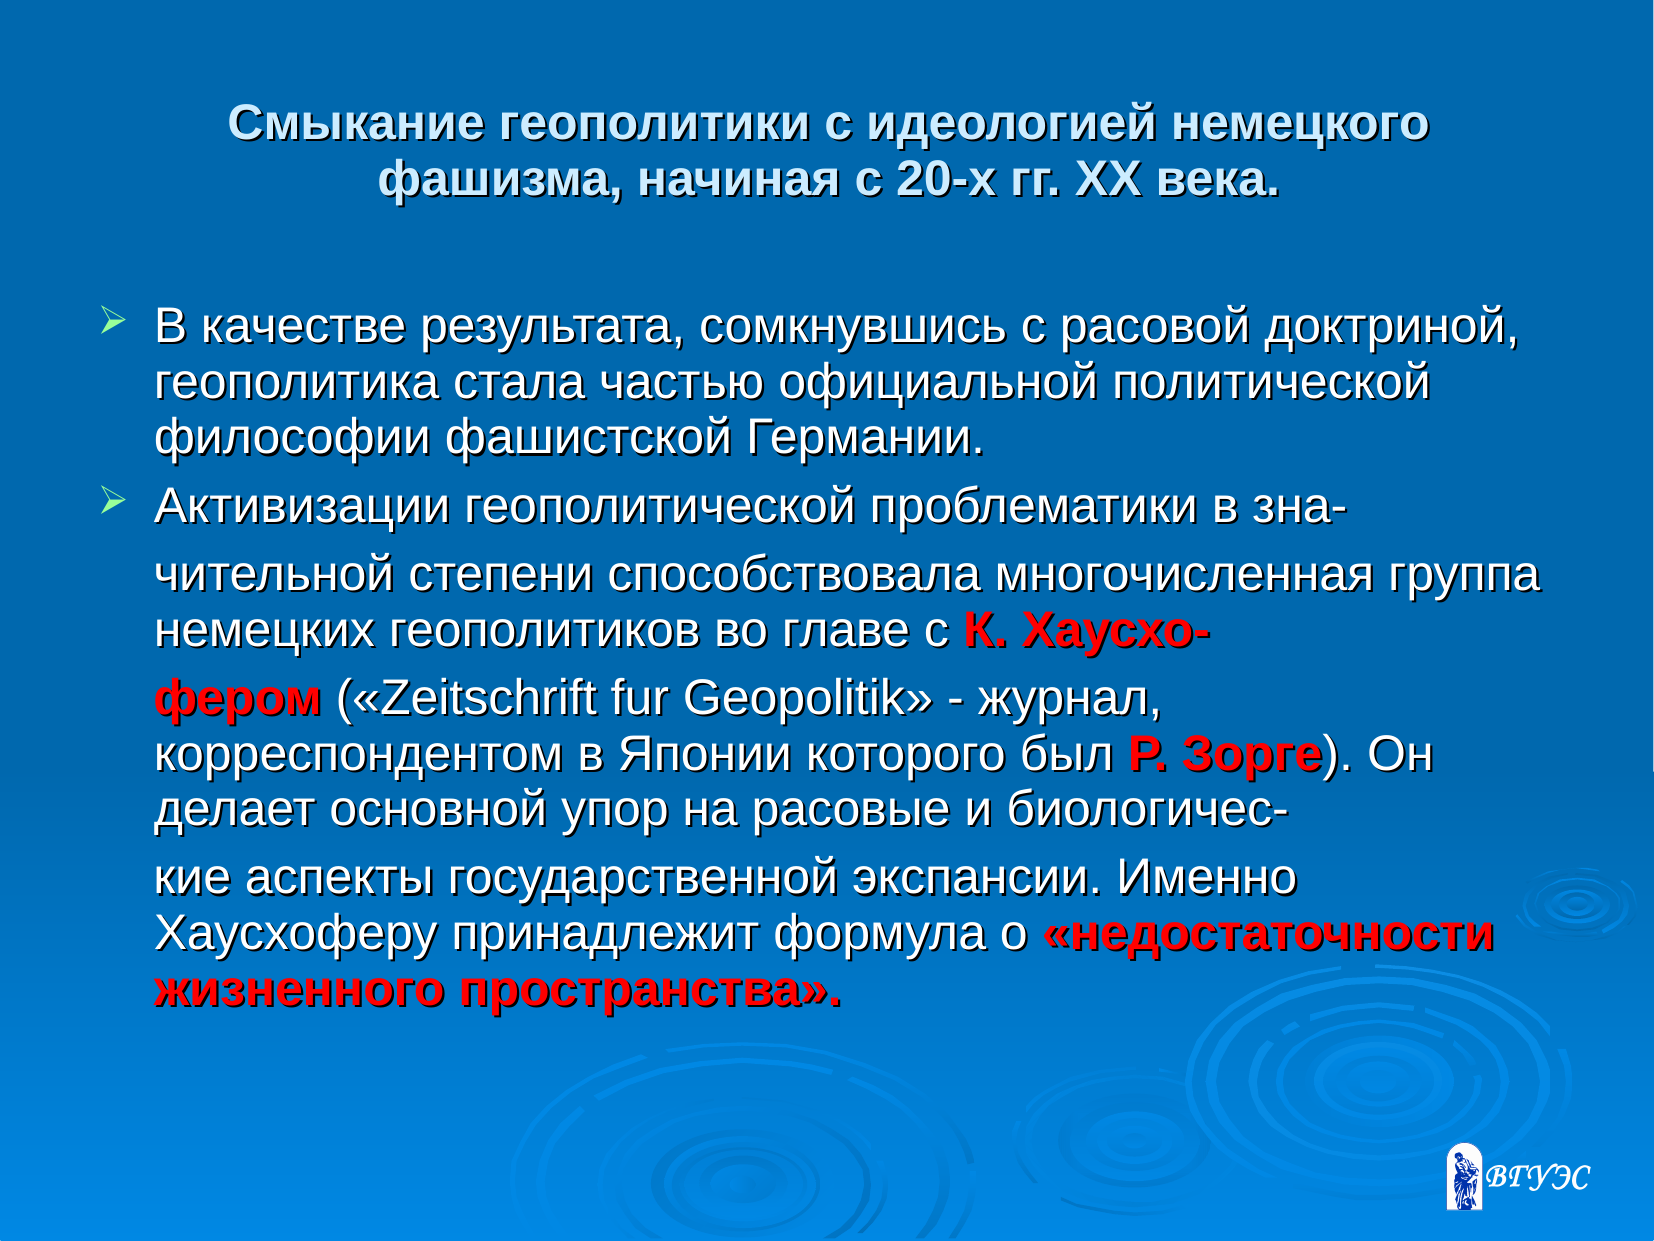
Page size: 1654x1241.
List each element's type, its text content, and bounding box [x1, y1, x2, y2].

list В качестве результата, сомкнувшись с расовой доктриной, геополитика стала частью официальной политической философии фашистской Германии. Активизации геополитической проблематики в зна- чительной степени способствовала многочисленная группа немецких геополитиков во главе с К. Хаусхо- фером («Zeitschrift fur Geopolitik» - журнал, корреспондентом в Японии которого был Р. Зорге). Он делает основной упор на расовые и биологичес- кие аспекты государственной экспансии. Именно Хаусхоферу принадлежит формула о «недостаточности жизненного пространства». [82, 289, 1571, 1108]
picture [1446, 1142, 1592, 1211]
title Смыкание геополитики с идеологией немецкого фашизма, начиная с 20-х гг. XX века. [84, 47, 1573, 254]
